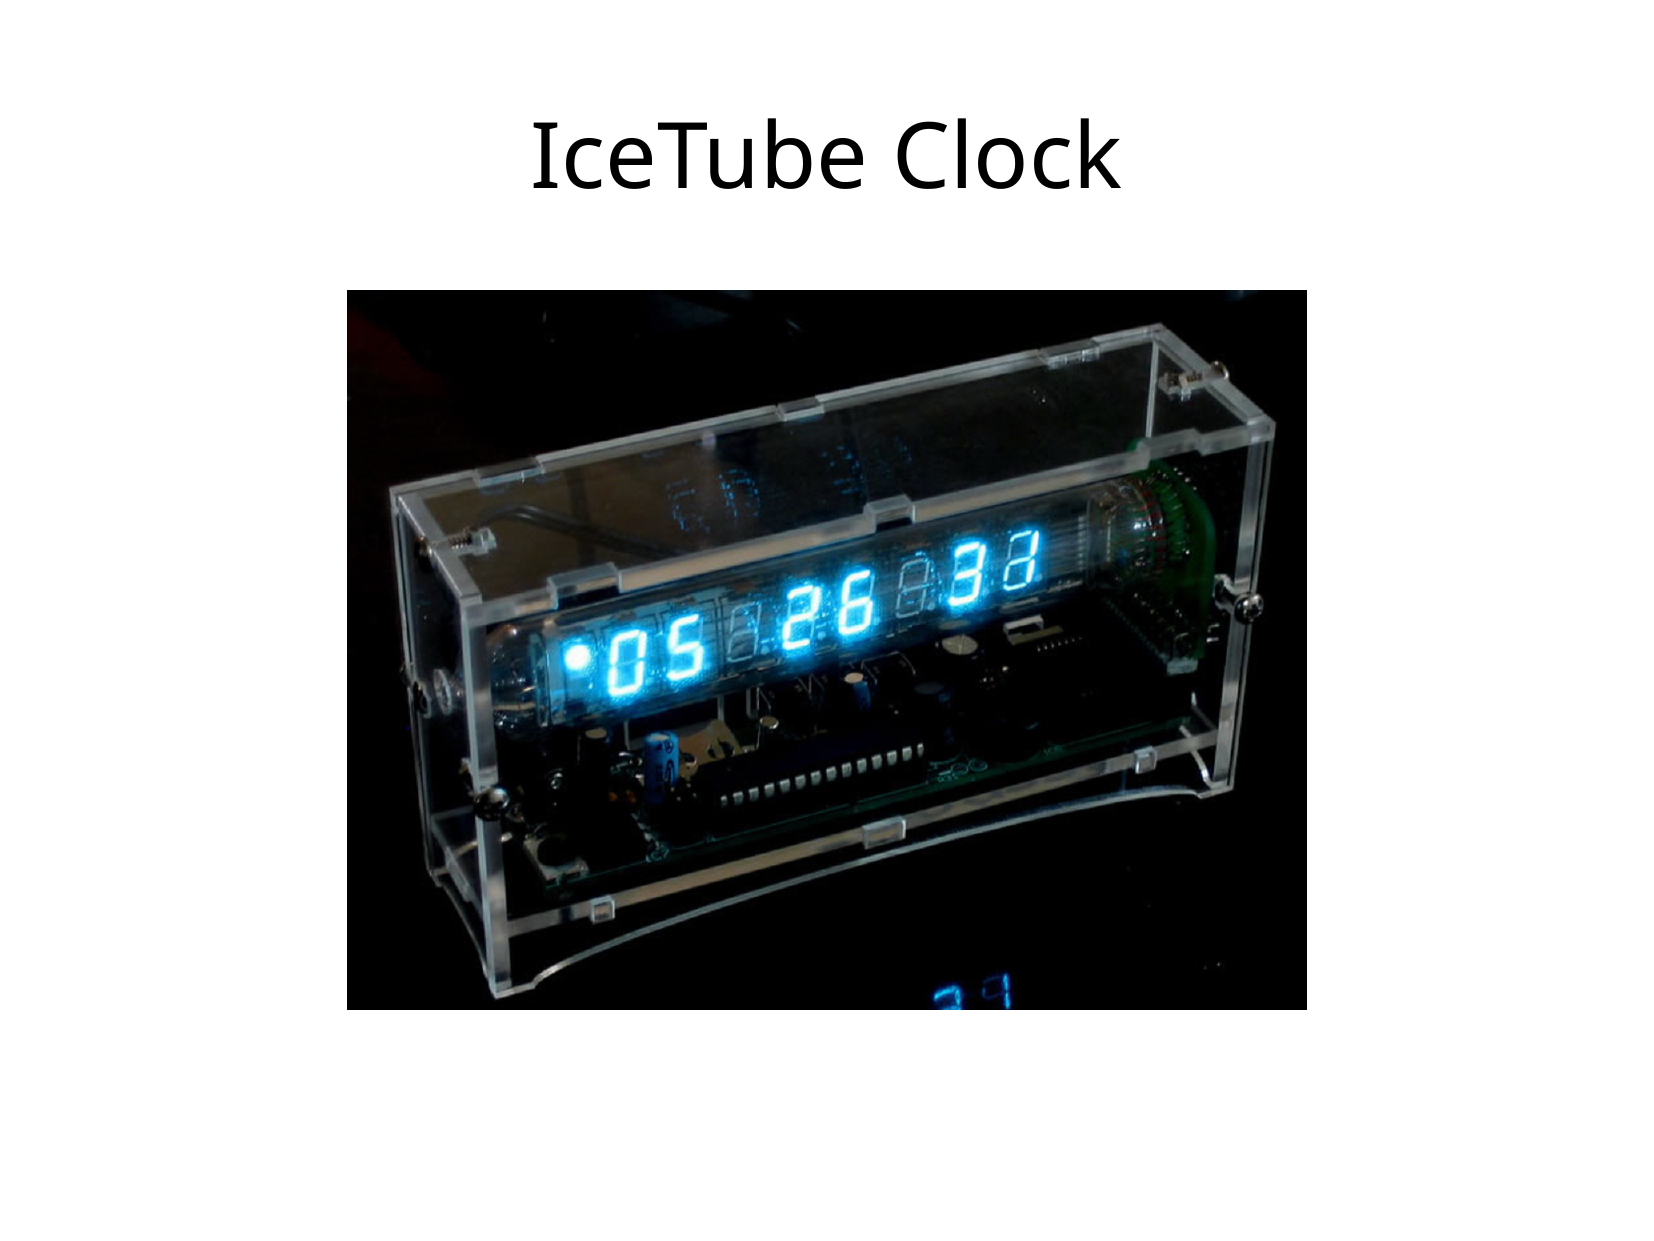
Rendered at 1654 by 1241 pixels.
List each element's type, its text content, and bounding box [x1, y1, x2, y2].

title IceTube Clock [82, 49, 1571, 257]
picture [347, 290, 1307, 1010]
